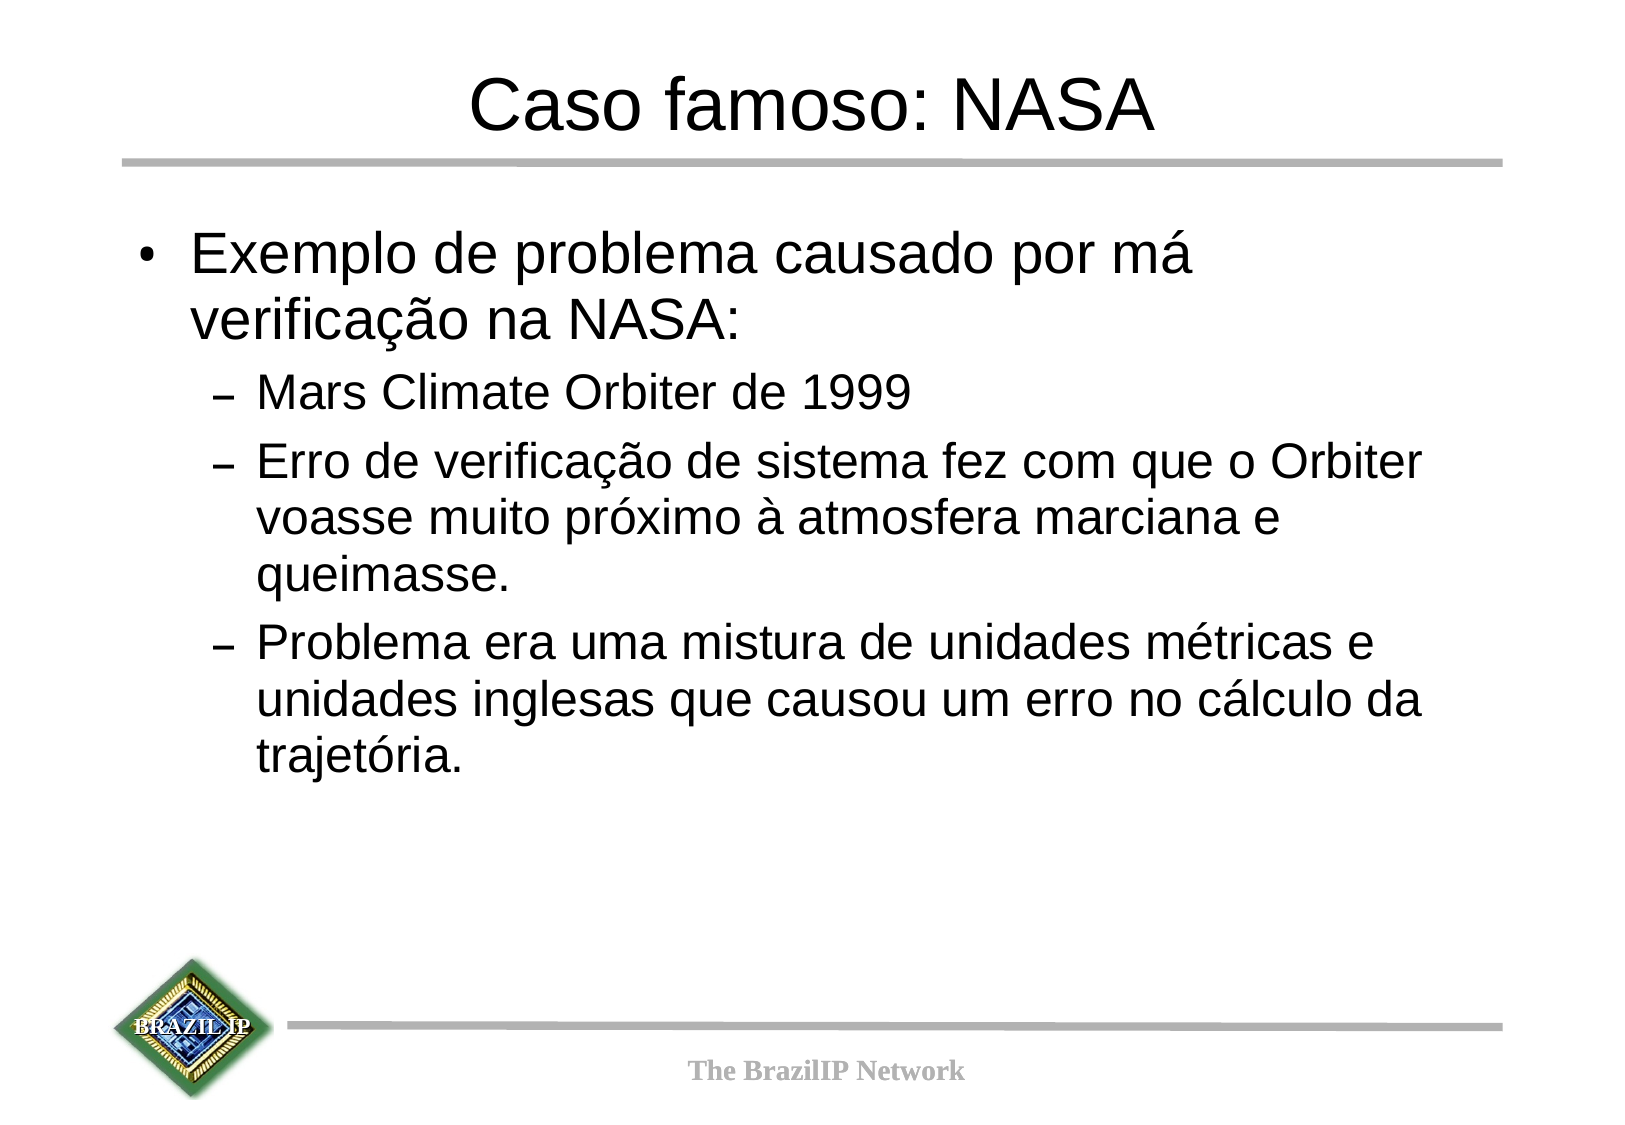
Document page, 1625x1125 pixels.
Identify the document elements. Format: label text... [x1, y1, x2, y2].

list Exemplo de problema causado por má verificação na NASA: Mars Climate Orbiter de 1999 Erro de verificação de sistema fez com que o Orbiter voasse muito próximo à atmosfera marciana e queimasse. Problema era uma mistura de unidades métricas e unidades inglesas que causou um erro no cálculo da trajetória. [121, 212, 1488, 932]
title Caso famoso: NASA [121, 12, 1503, 201]
picture [108, 953, 274, 1100]
